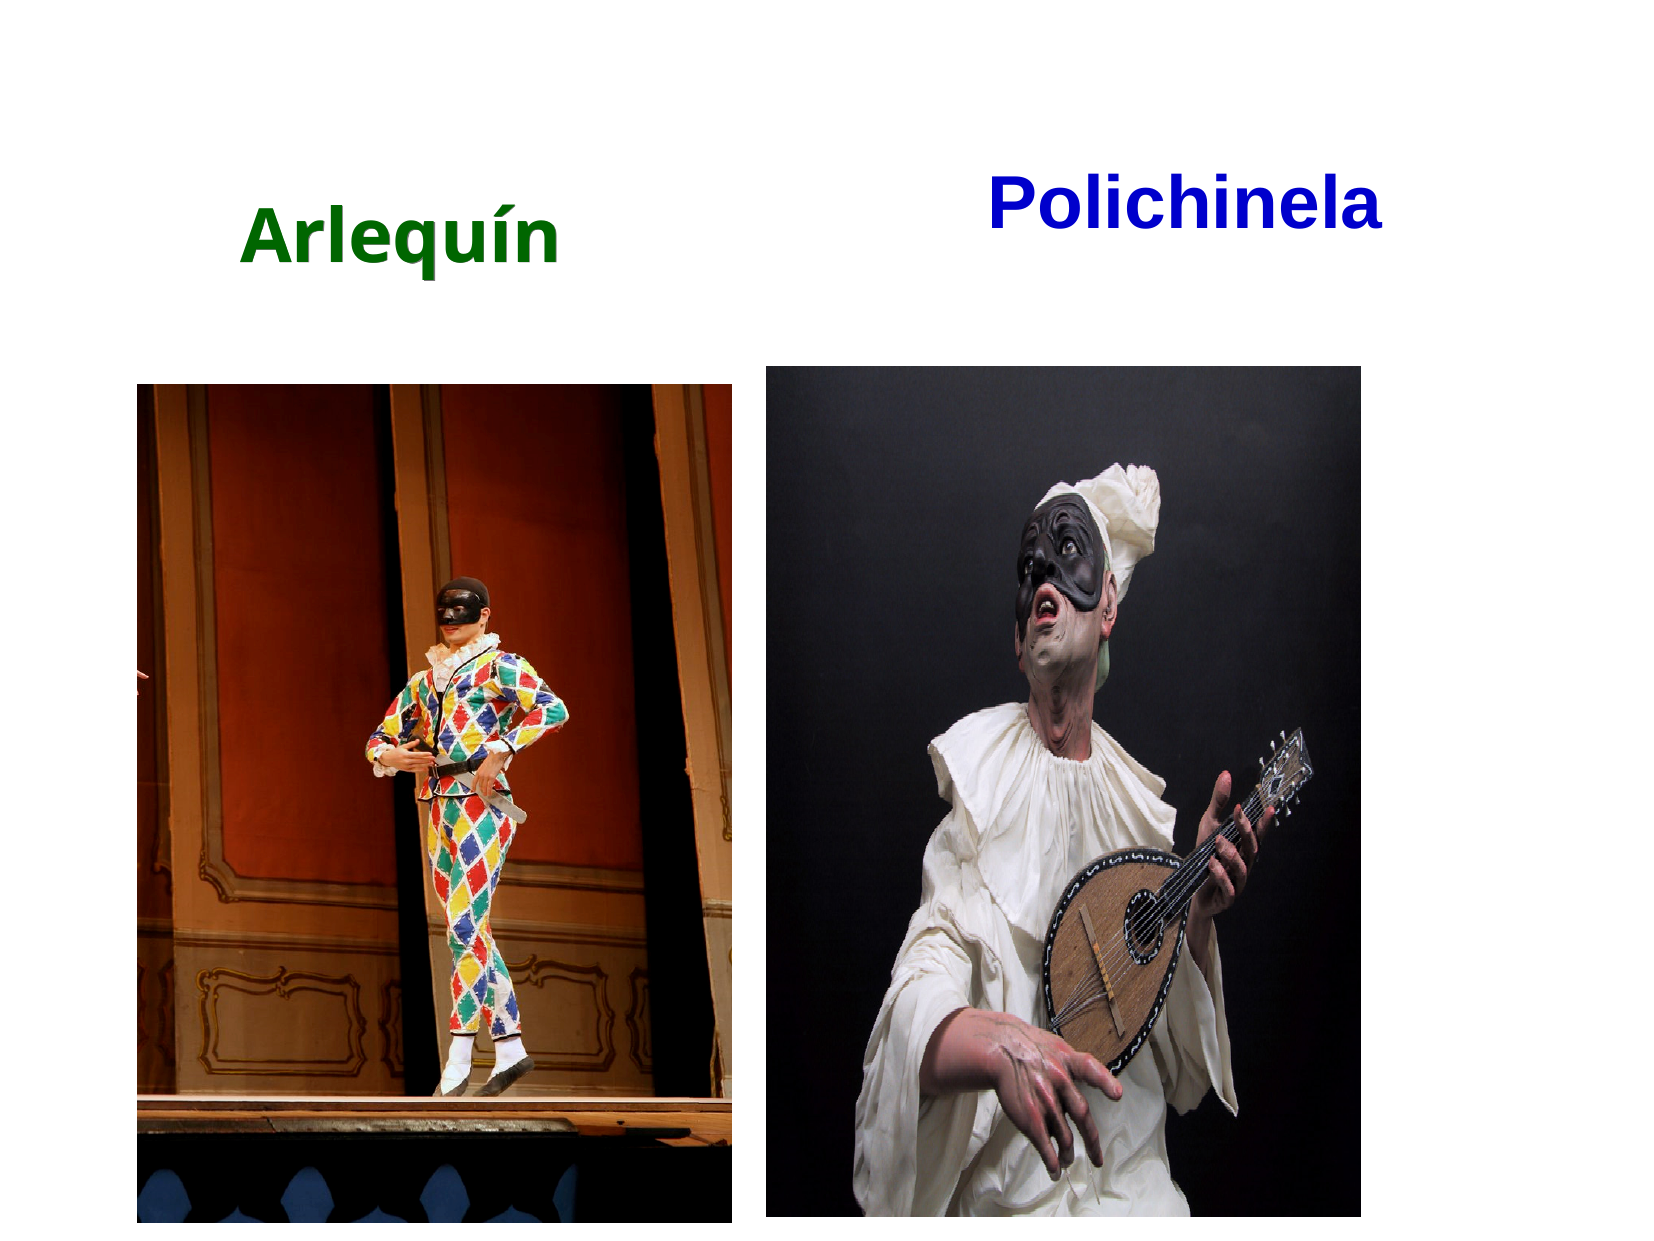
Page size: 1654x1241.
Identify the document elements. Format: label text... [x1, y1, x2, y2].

title Polichinela [94, 40, 1654, 357]
picture [137, 385, 732, 1223]
picture [766, 366, 1361, 1217]
text_box Arlequín [240, 182, 591, 591]
